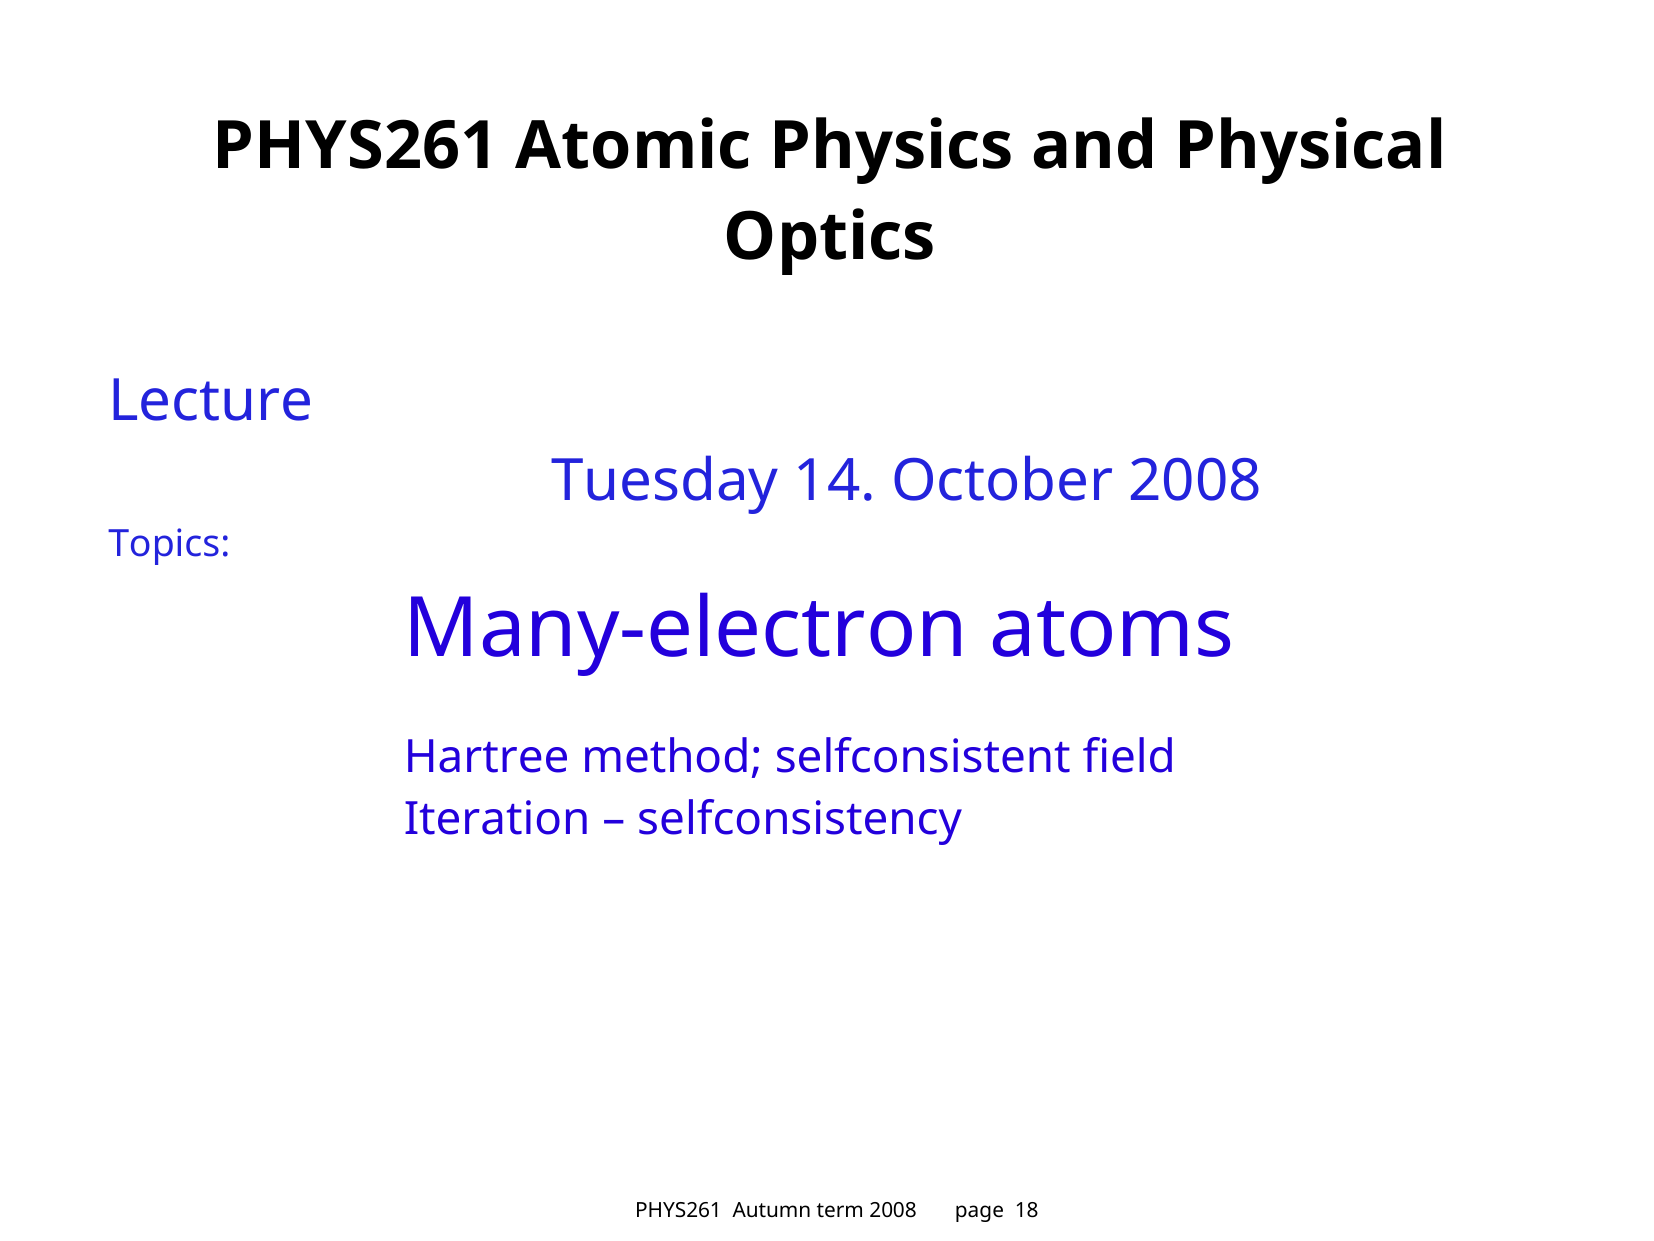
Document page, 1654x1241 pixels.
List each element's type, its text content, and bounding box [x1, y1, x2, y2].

text_box PHYS261 Atomic Physics and Physical Optics Lecture Tuesday 14. October 2008 Topics: Many-electron atoms Hartree method; selfconsistent field Iteration – selfconsistency [93, 90, 1567, 1164]
